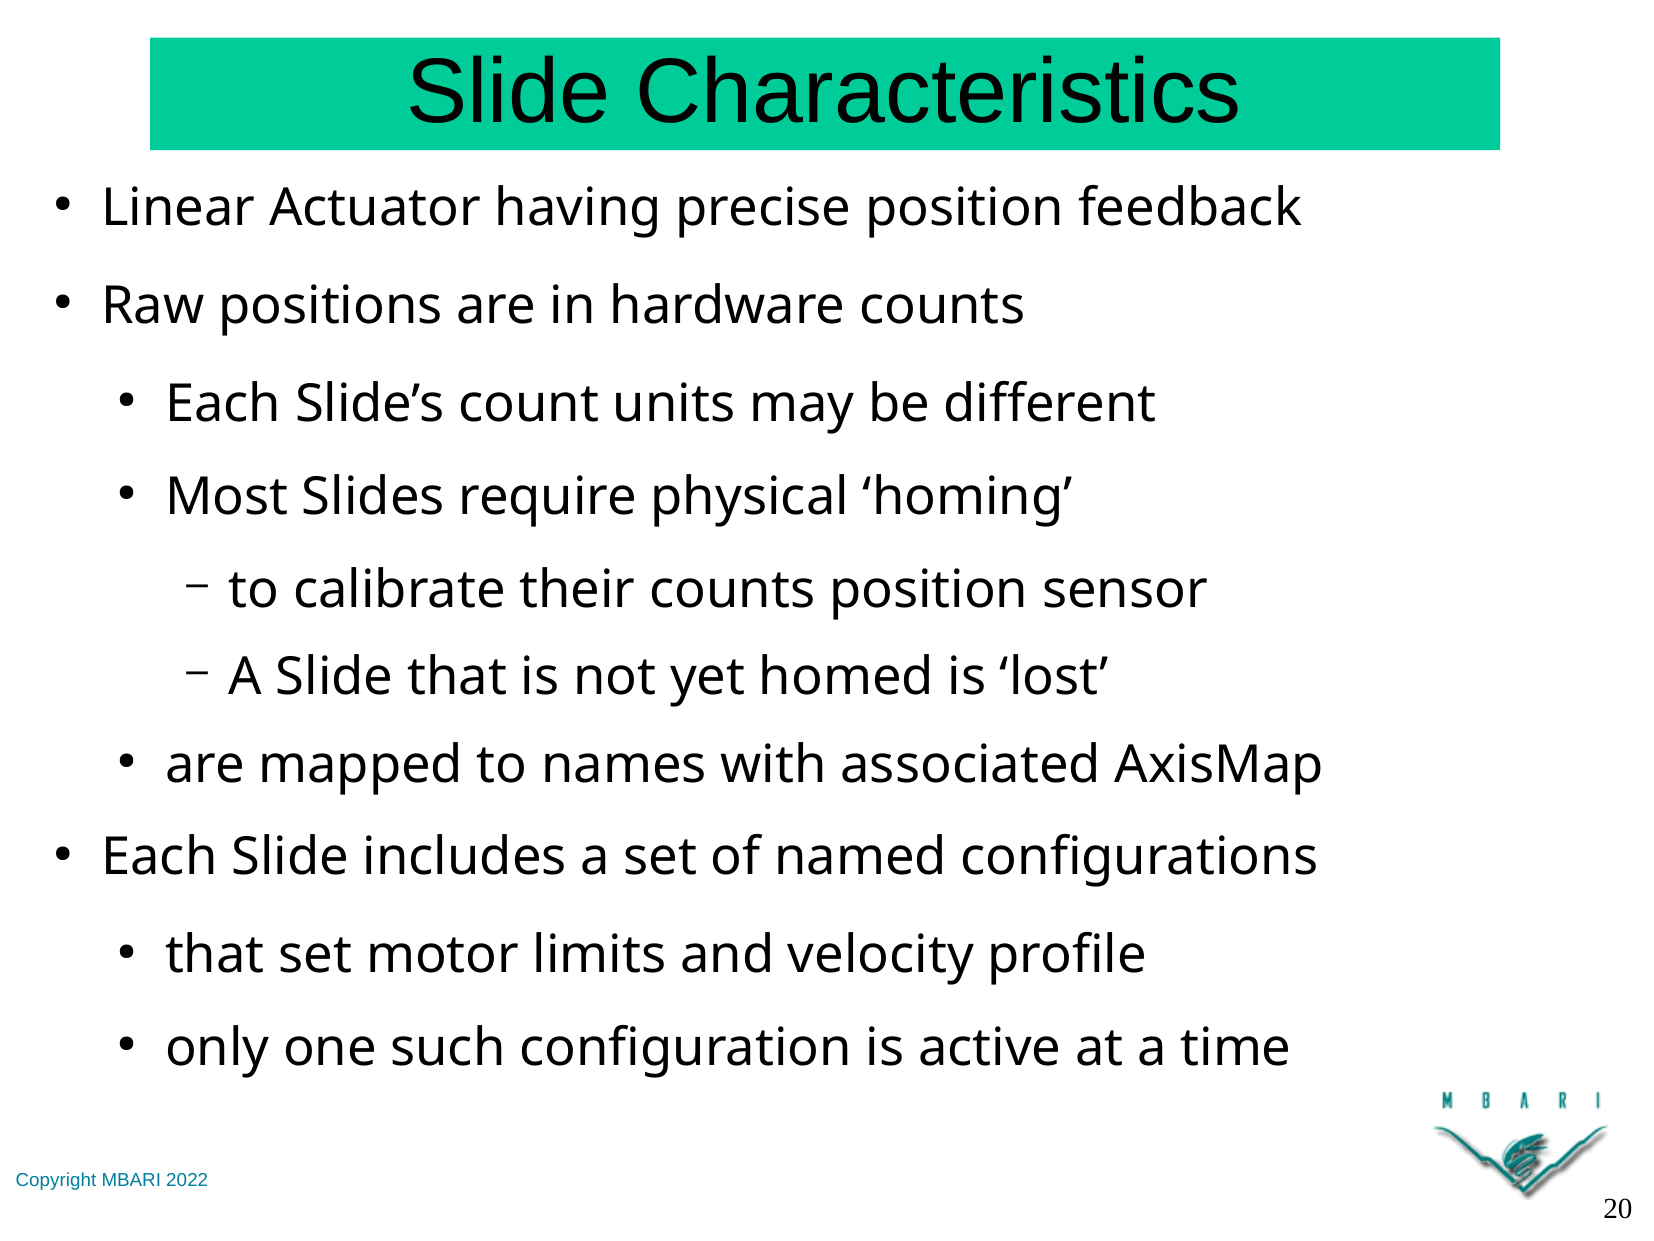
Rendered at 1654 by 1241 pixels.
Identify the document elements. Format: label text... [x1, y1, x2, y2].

picture [1426, 1091, 1613, 1200]
text_box Slide Characteristics [150, 37, 1501, 151]
list Linear Actuator having precise position feedback Raw positions are in hardware counts Each Slide’s count units may be different Most Slides require physical ‘homing’ to calibrate their counts position sensor A Slide that is not yet homed is ‘lost’ are mapped to names with associated AxisMap Each Slide includes a set of named configurations that set motor limits and velocity profile only one such configuration is active at a time [37, 169, 1613, 1088]
